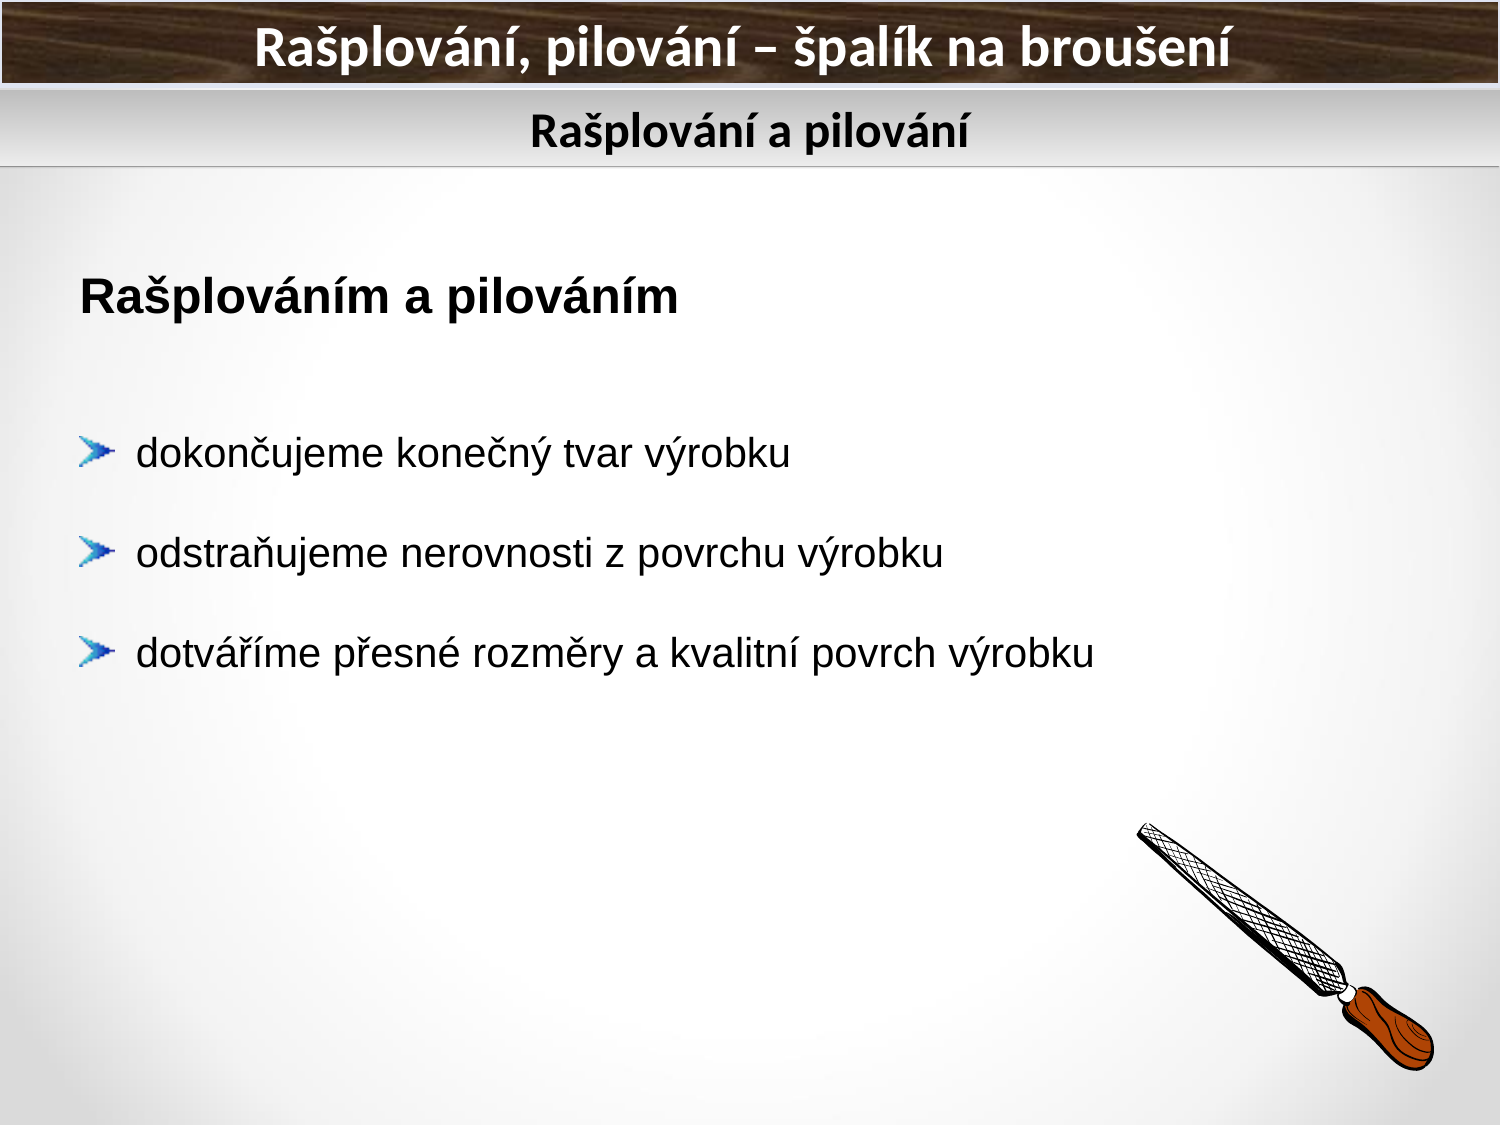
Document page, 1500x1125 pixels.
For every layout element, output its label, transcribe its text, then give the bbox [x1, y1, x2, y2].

text_box Rašplování, pilování – špalík na broušení [0, 0, 1500, 86]
picture [0, 86, 1500, 90]
text_box Rašplování a pilování [0, 90, 1500, 166]
picture [0, 166, 1500, 1125]
text_box dokončujeme konečný tvar výrobku odstraňujeme nerovnosti z povrchu výrobku dotváříme přesné rozměry a kvalitní povrch výrobku [64, 418, 1164, 685]
text_box Rašplováním a pilováním [64, 255, 1436, 331]
